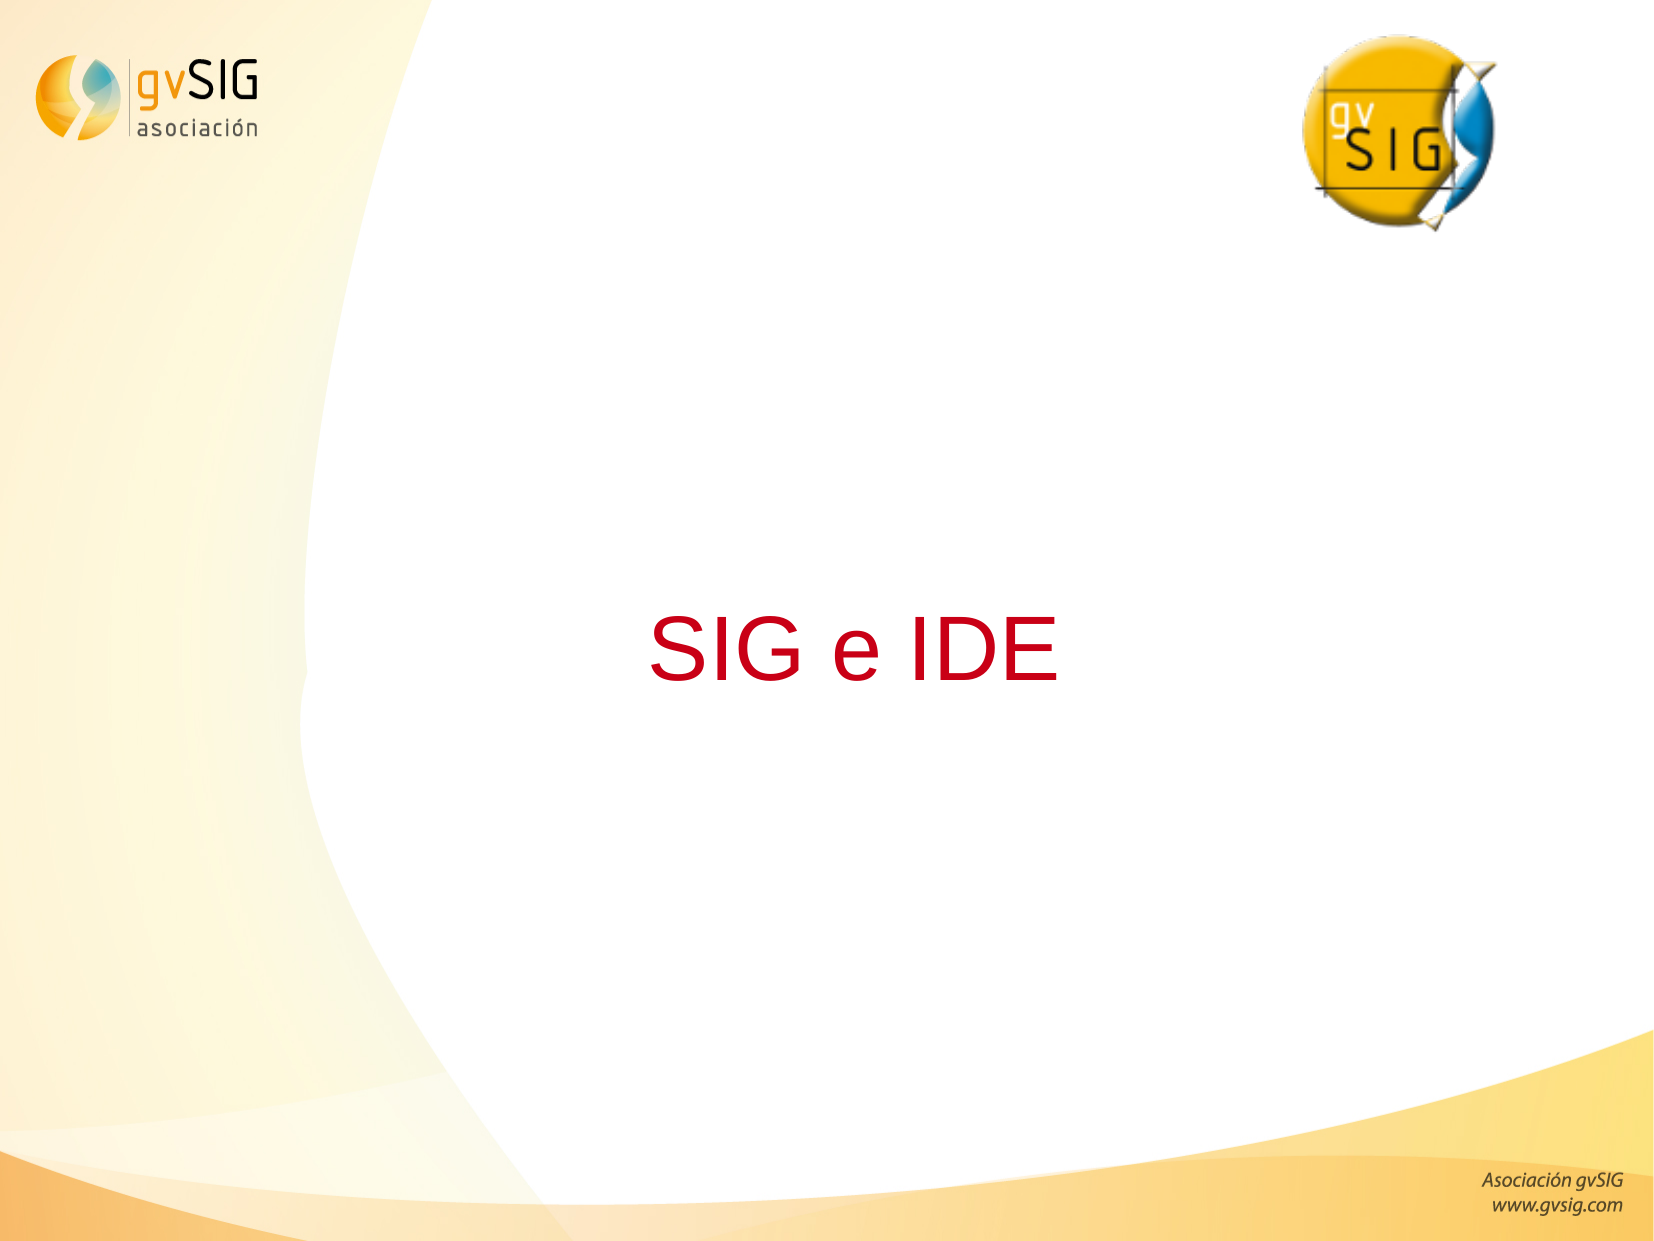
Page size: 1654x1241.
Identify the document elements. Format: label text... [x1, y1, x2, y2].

text_box SIG e IDE [88, 590, 1595, 708]
picture [0, 0, 1654, 1241]
